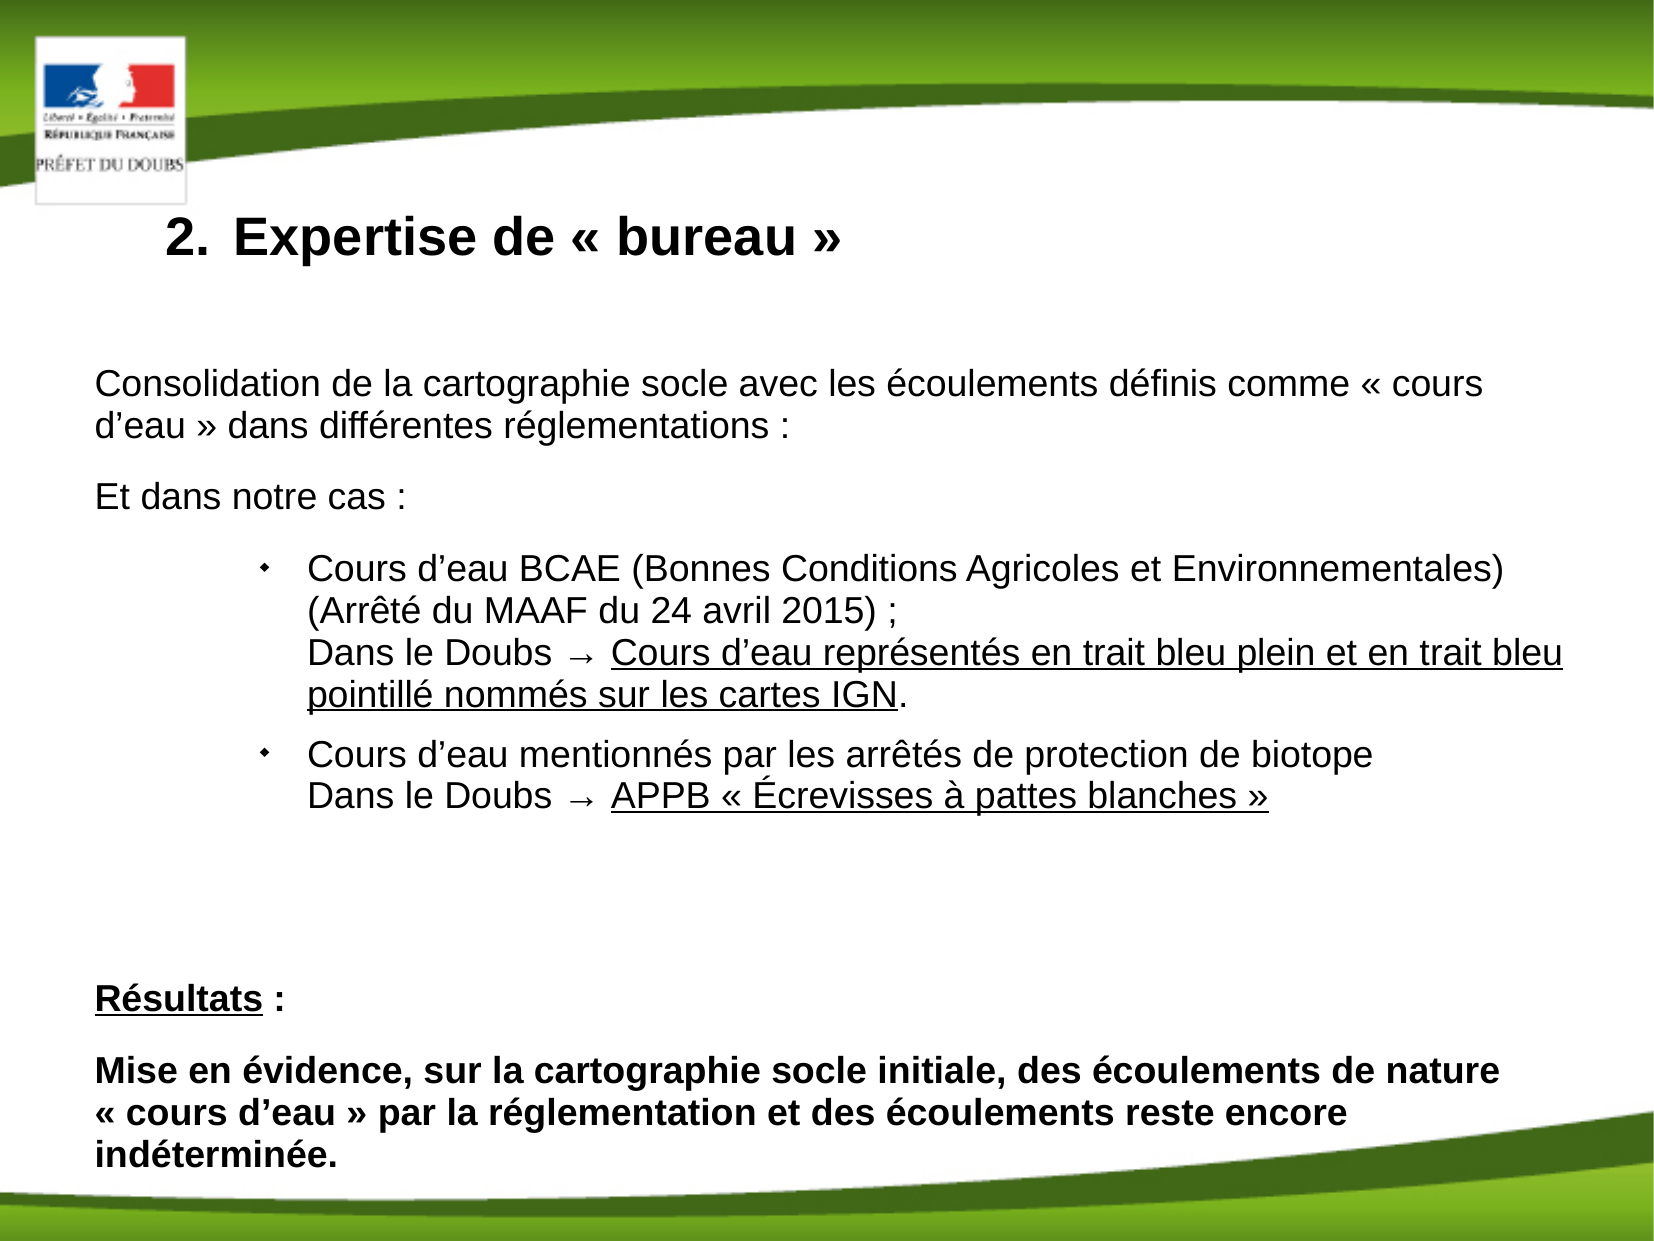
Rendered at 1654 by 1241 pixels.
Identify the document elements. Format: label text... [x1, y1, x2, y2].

list Expertise de « bureau » Consolidation de la cartographie socle avec les écoulements définis comme « cours d’eau » dans différentes réglementations : Et dans notre cas : Cours d’eau BCAE (Bonnes Conditions Agricoles et Environnementales) (Arrêté du MAAF du 24 avril 2015) ; Dans le Doubs → Cours d’eau représentés en trait bleu plein et en trait bleu pointillé nommés sur les cartes IGN. Cours d’eau mentionnés par les arrêtés de protection de biotope Dans le Doubs → APPB « Écrevisses à pattes blanches » Résultats : Mise en évidence, sur la cartographie socle initiale, des écoulements de nature « cours d’eau » par la réglementation et des écoulements reste encore indéterminée. [76, 206, 1565, 1190]
picture [0, 0, 1654, 1241]
